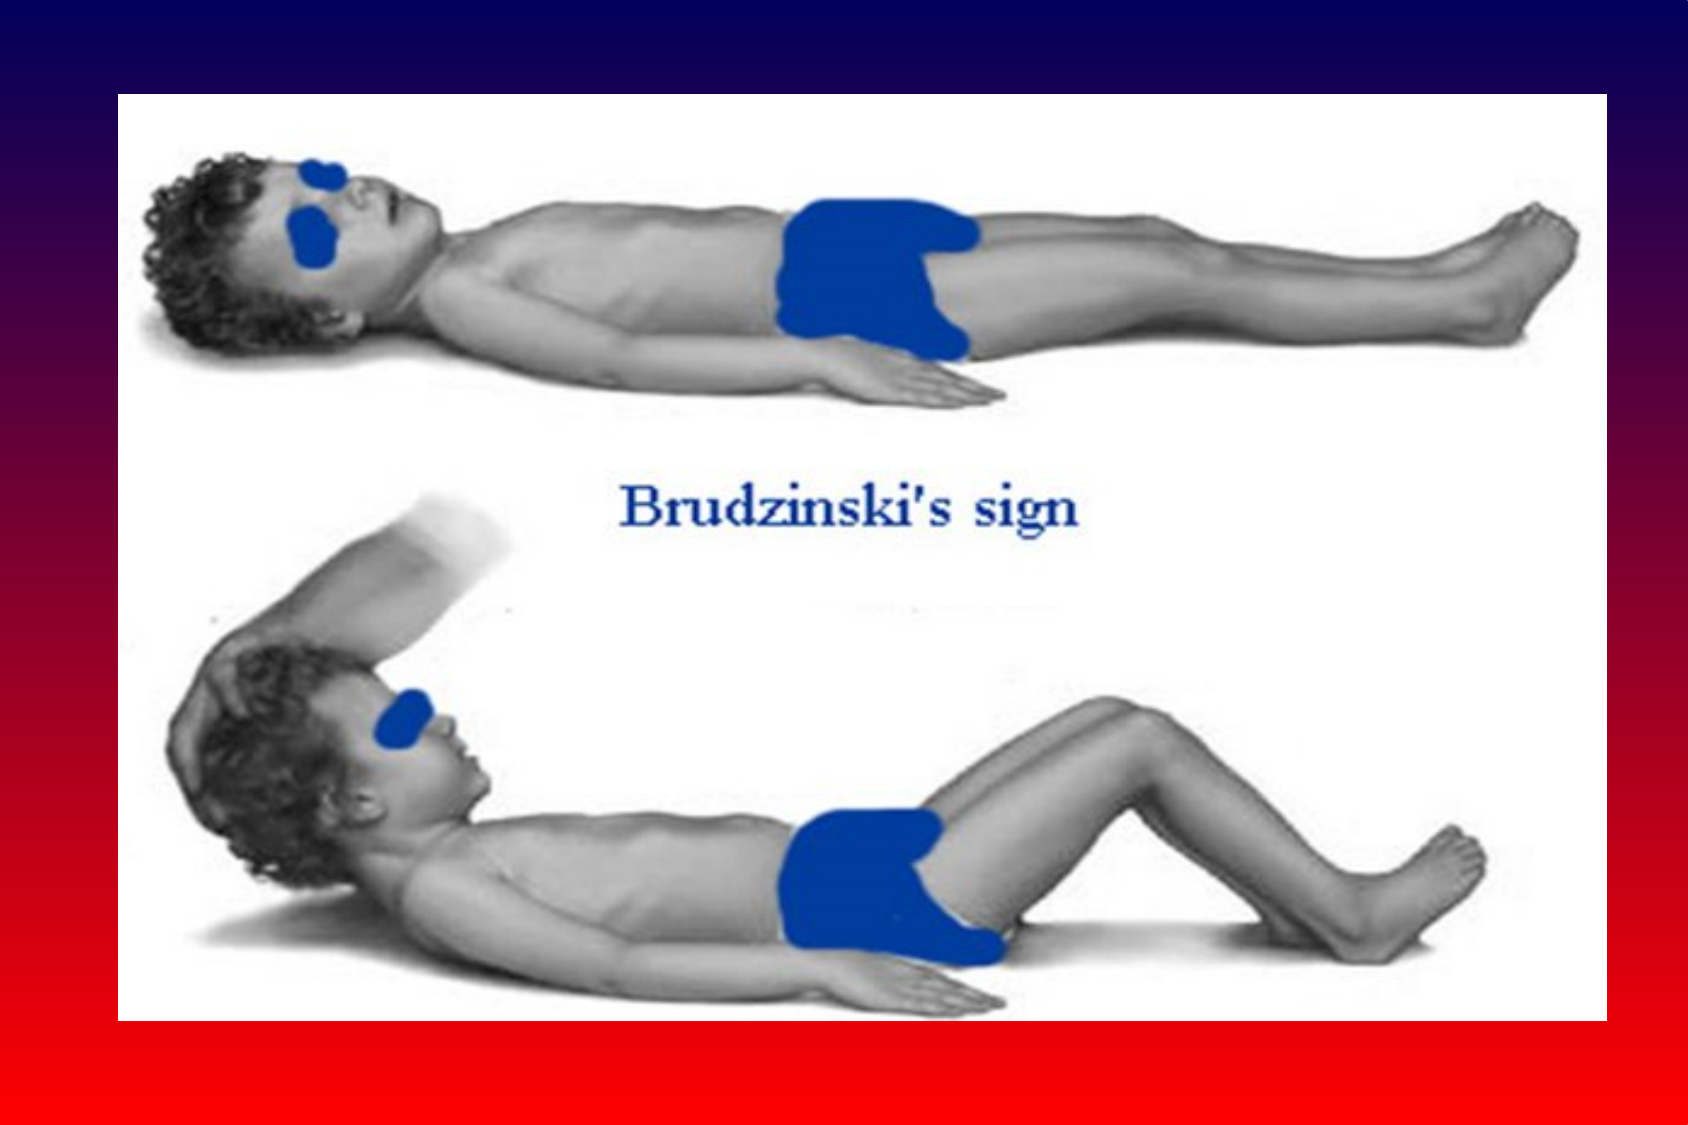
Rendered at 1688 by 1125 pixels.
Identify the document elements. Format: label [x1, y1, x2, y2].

picture [118, 94, 1607, 1021]
